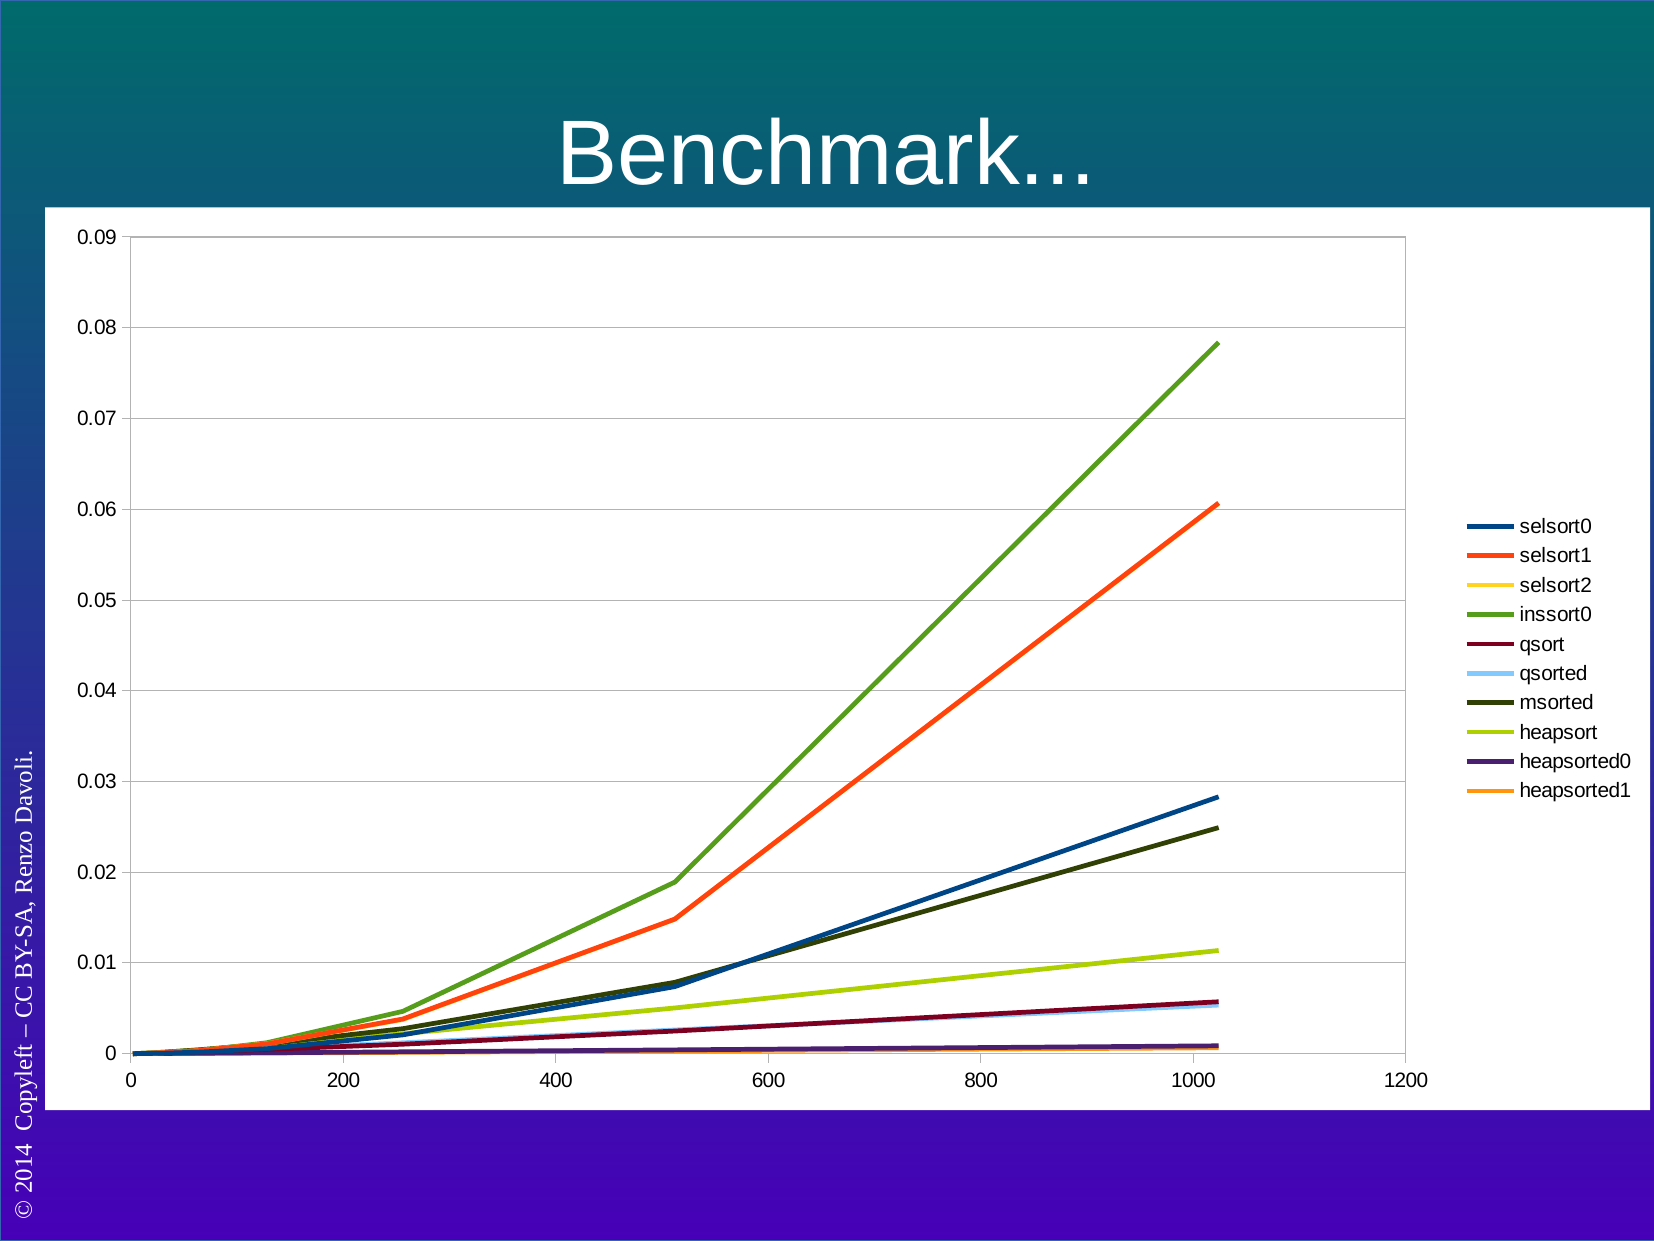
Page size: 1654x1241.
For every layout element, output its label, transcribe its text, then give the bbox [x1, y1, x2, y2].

title Benchmark... [82, 49, 1571, 207]
chart [45, 207, 1651, 1111]
